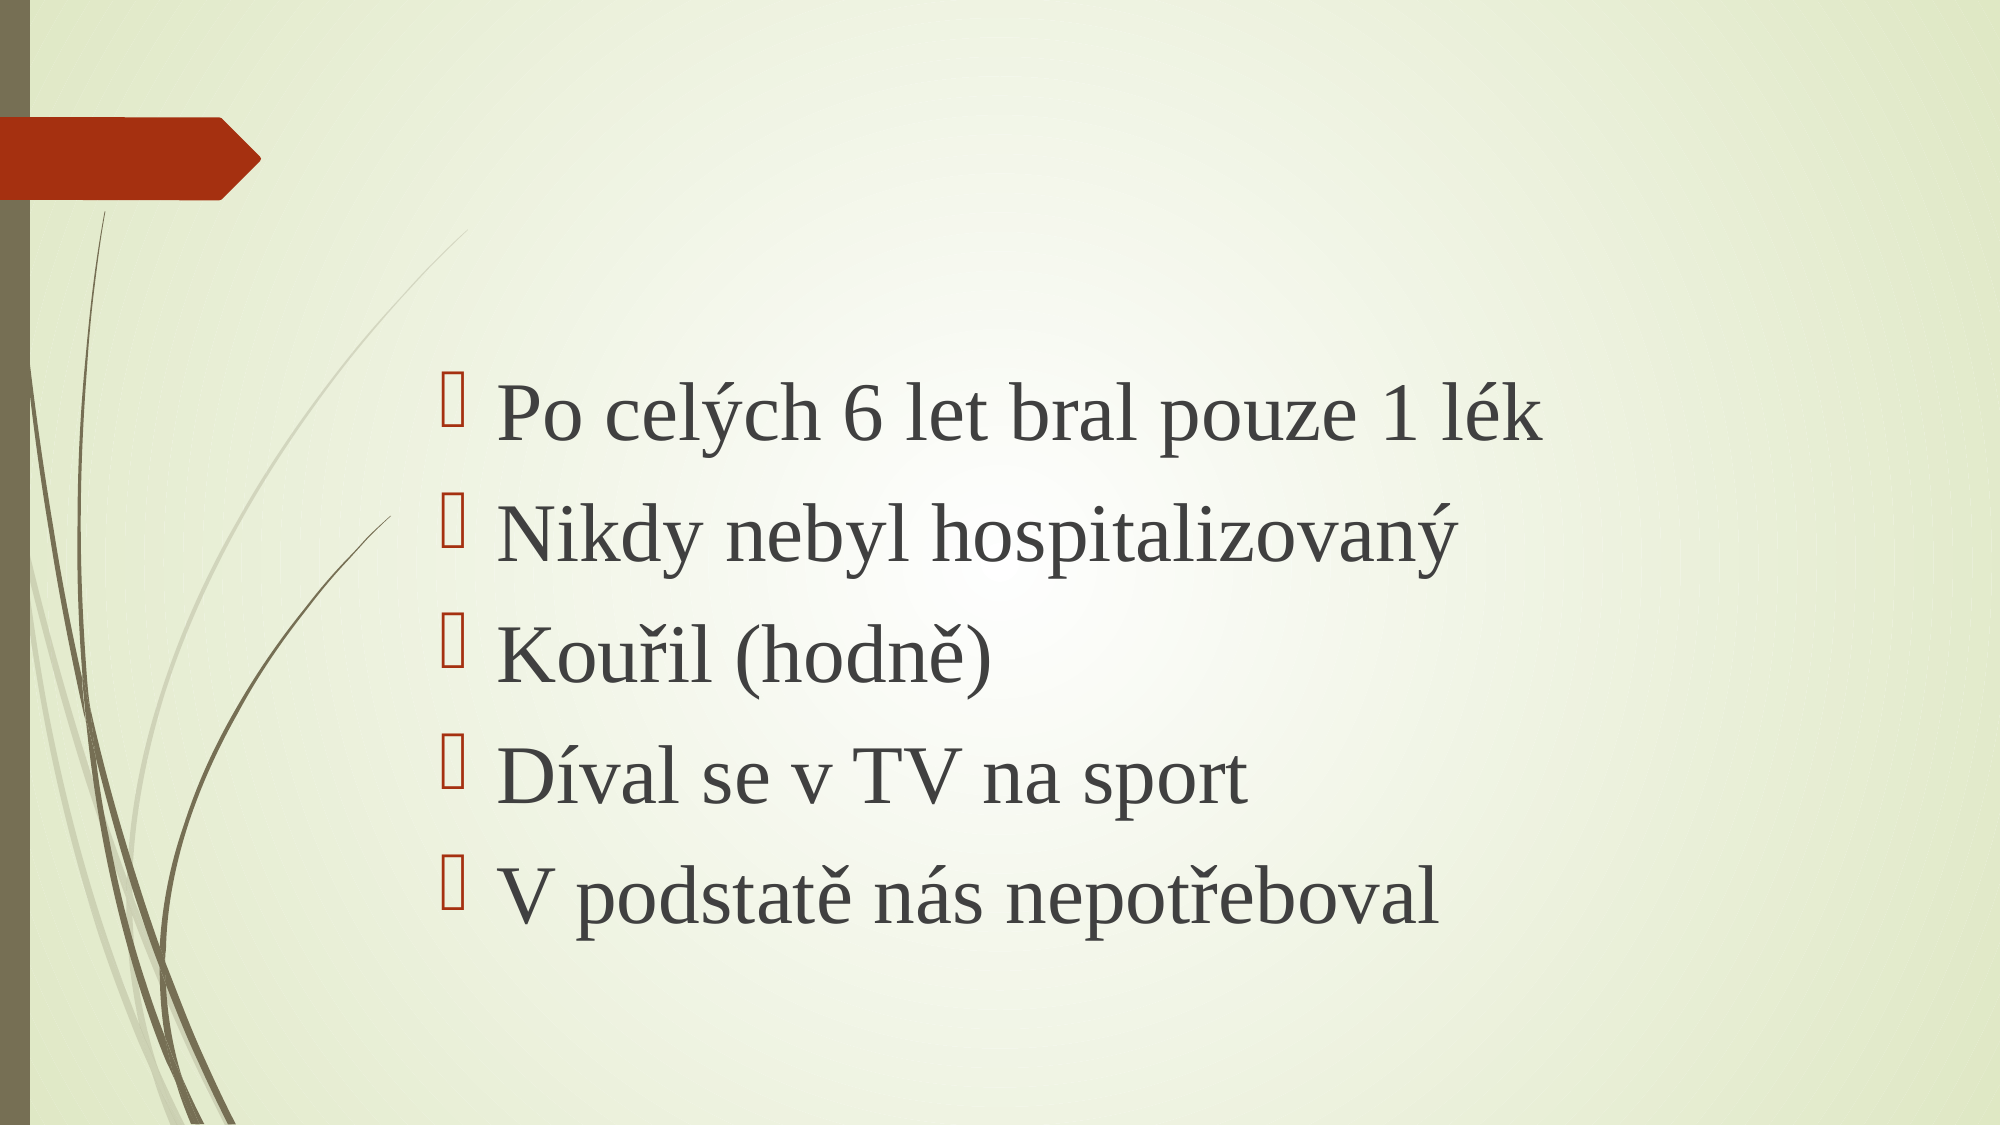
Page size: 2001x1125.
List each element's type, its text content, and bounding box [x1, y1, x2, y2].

list Po celých 6 let bral pouze 1 lék Nikdy nebyl hospitalizovaný Kouřil (hodně) Díval se v TV na sport V podstatě nás nepotřeboval [424, 350, 1888, 970]
